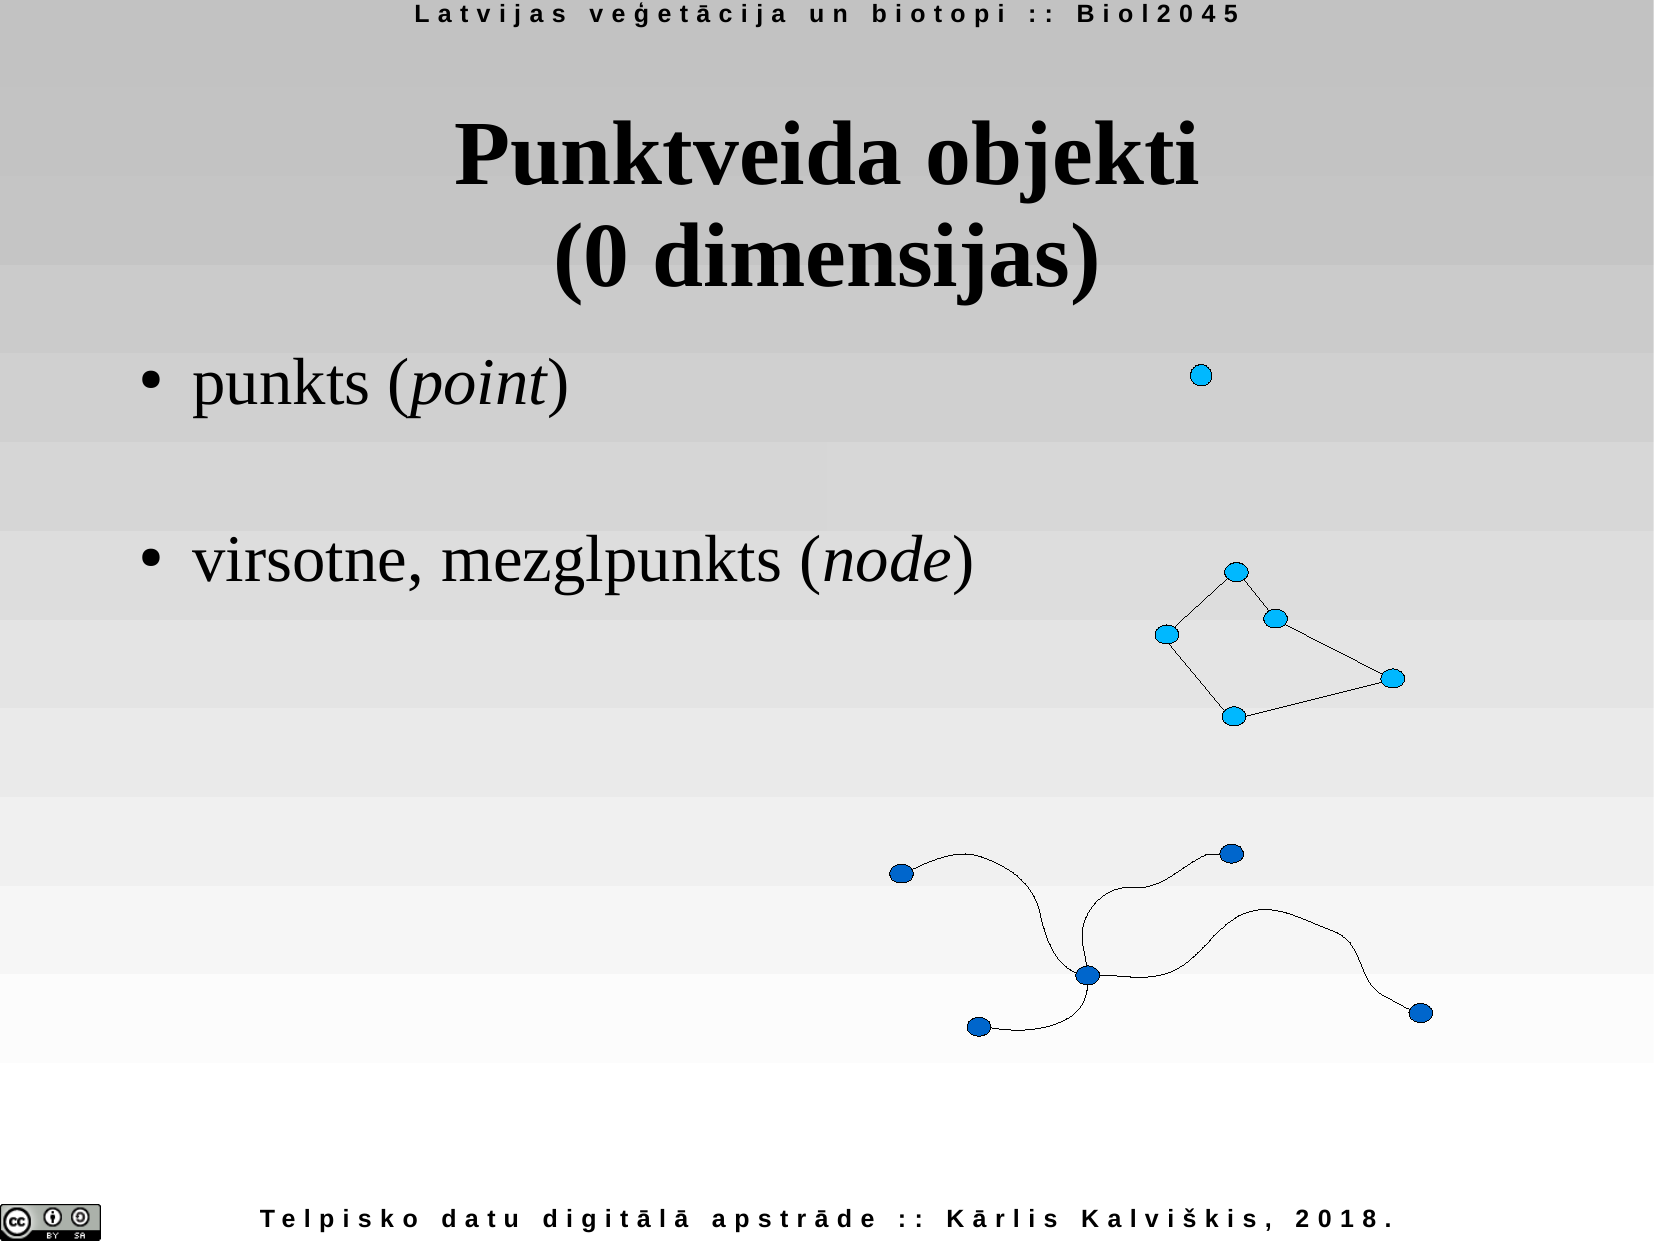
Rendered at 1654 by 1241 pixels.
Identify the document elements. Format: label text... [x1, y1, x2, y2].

text_box [1219, 844, 1244, 864]
list punkts (point) virsotne, mezglpunkts (node) [121, 344, 1534, 1127]
text_box [967, 1017, 991, 1037]
text_box [1155, 624, 1179, 644]
text_box [889, 864, 914, 883]
text_box [1263, 609, 1288, 628]
picture [0, 0, 1654, 1241]
text_box [1222, 706, 1246, 726]
text_box [1075, 965, 1100, 985]
text_box [1190, 364, 1212, 386]
text_box [1224, 562, 1249, 582]
text_box [1408, 1003, 1433, 1023]
text_box [1380, 668, 1405, 688]
title Punktveida objekti (0 dimensijas) [121, 102, 1534, 311]
